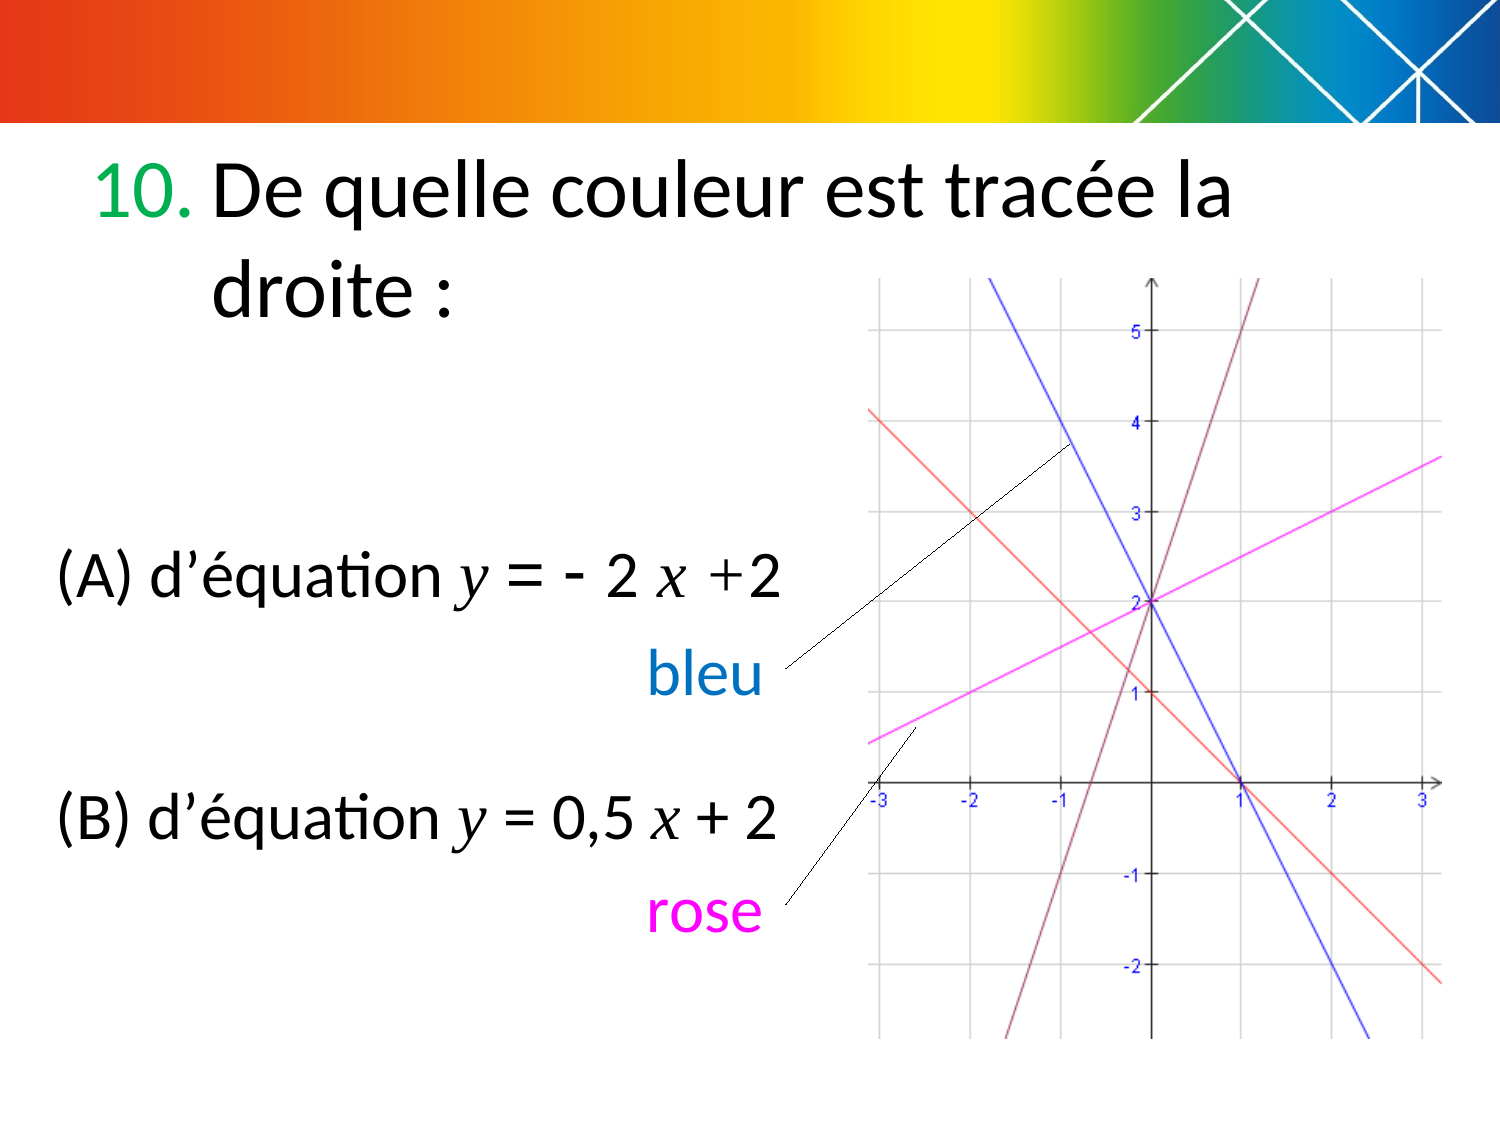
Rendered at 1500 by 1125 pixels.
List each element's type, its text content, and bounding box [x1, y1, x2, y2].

text_box d’équation y = - 2 x +2 d’équation y = 0,5 x + 2 [41, 515, 821, 861]
picture [868, 278, 1442, 1039]
picture [1340, 0, 1500, 123]
picture [0, 0, 1359, 123]
text_box rose [631, 857, 833, 954]
title De quelle couleur est tracée la droite : [75, 126, 1426, 342]
text_box bleu [631, 621, 845, 717]
